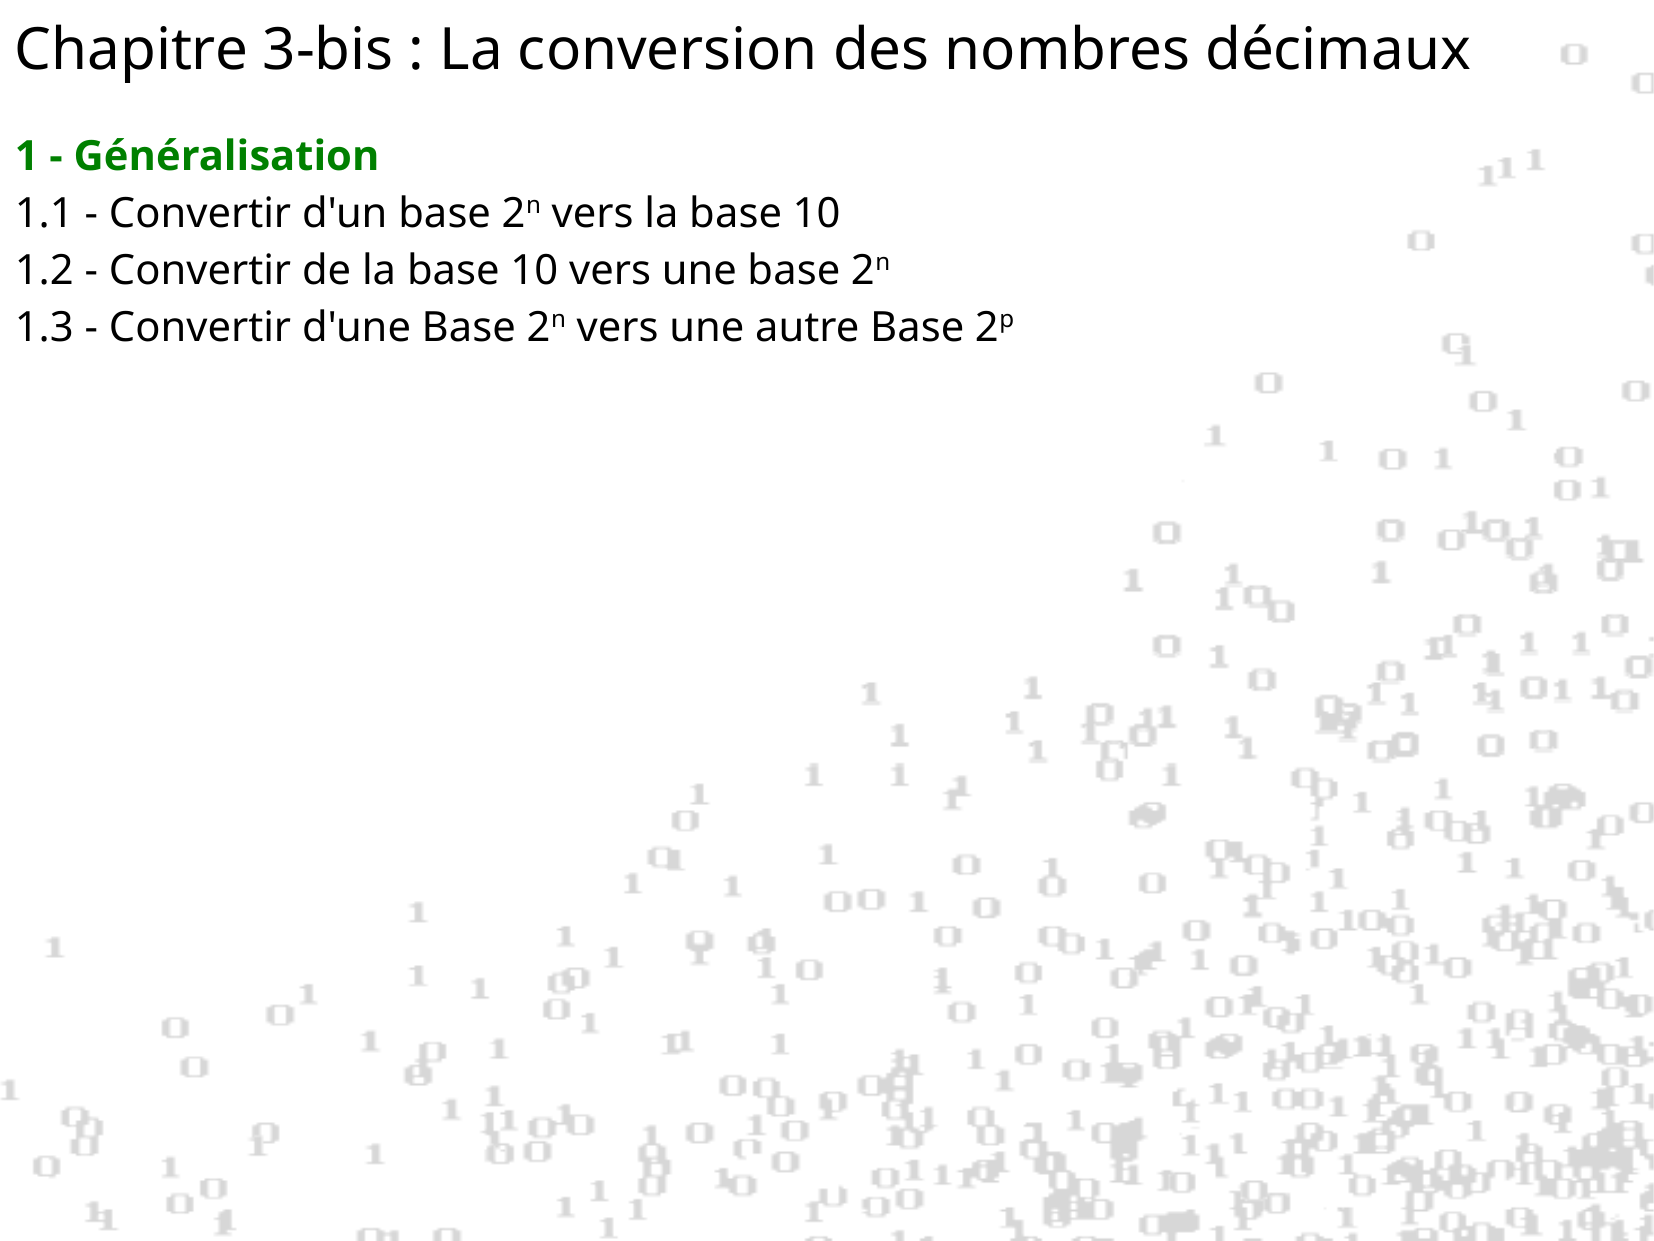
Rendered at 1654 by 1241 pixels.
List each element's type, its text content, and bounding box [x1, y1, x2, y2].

text_box 1 - Généralisation 1.1 - Convertir d'un base 2n vers la base 10 1.2 - Convertir de la base 10 vers une base 2n 1.3 - Convertir d'une Base 2n vers une autre Base 2p [0, 118, 1211, 335]
picture [0, 89, 1654, 1241]
text_box Chapitre 3-bis : La conversion des nombres décimaux [0, 0, 1654, 89]
